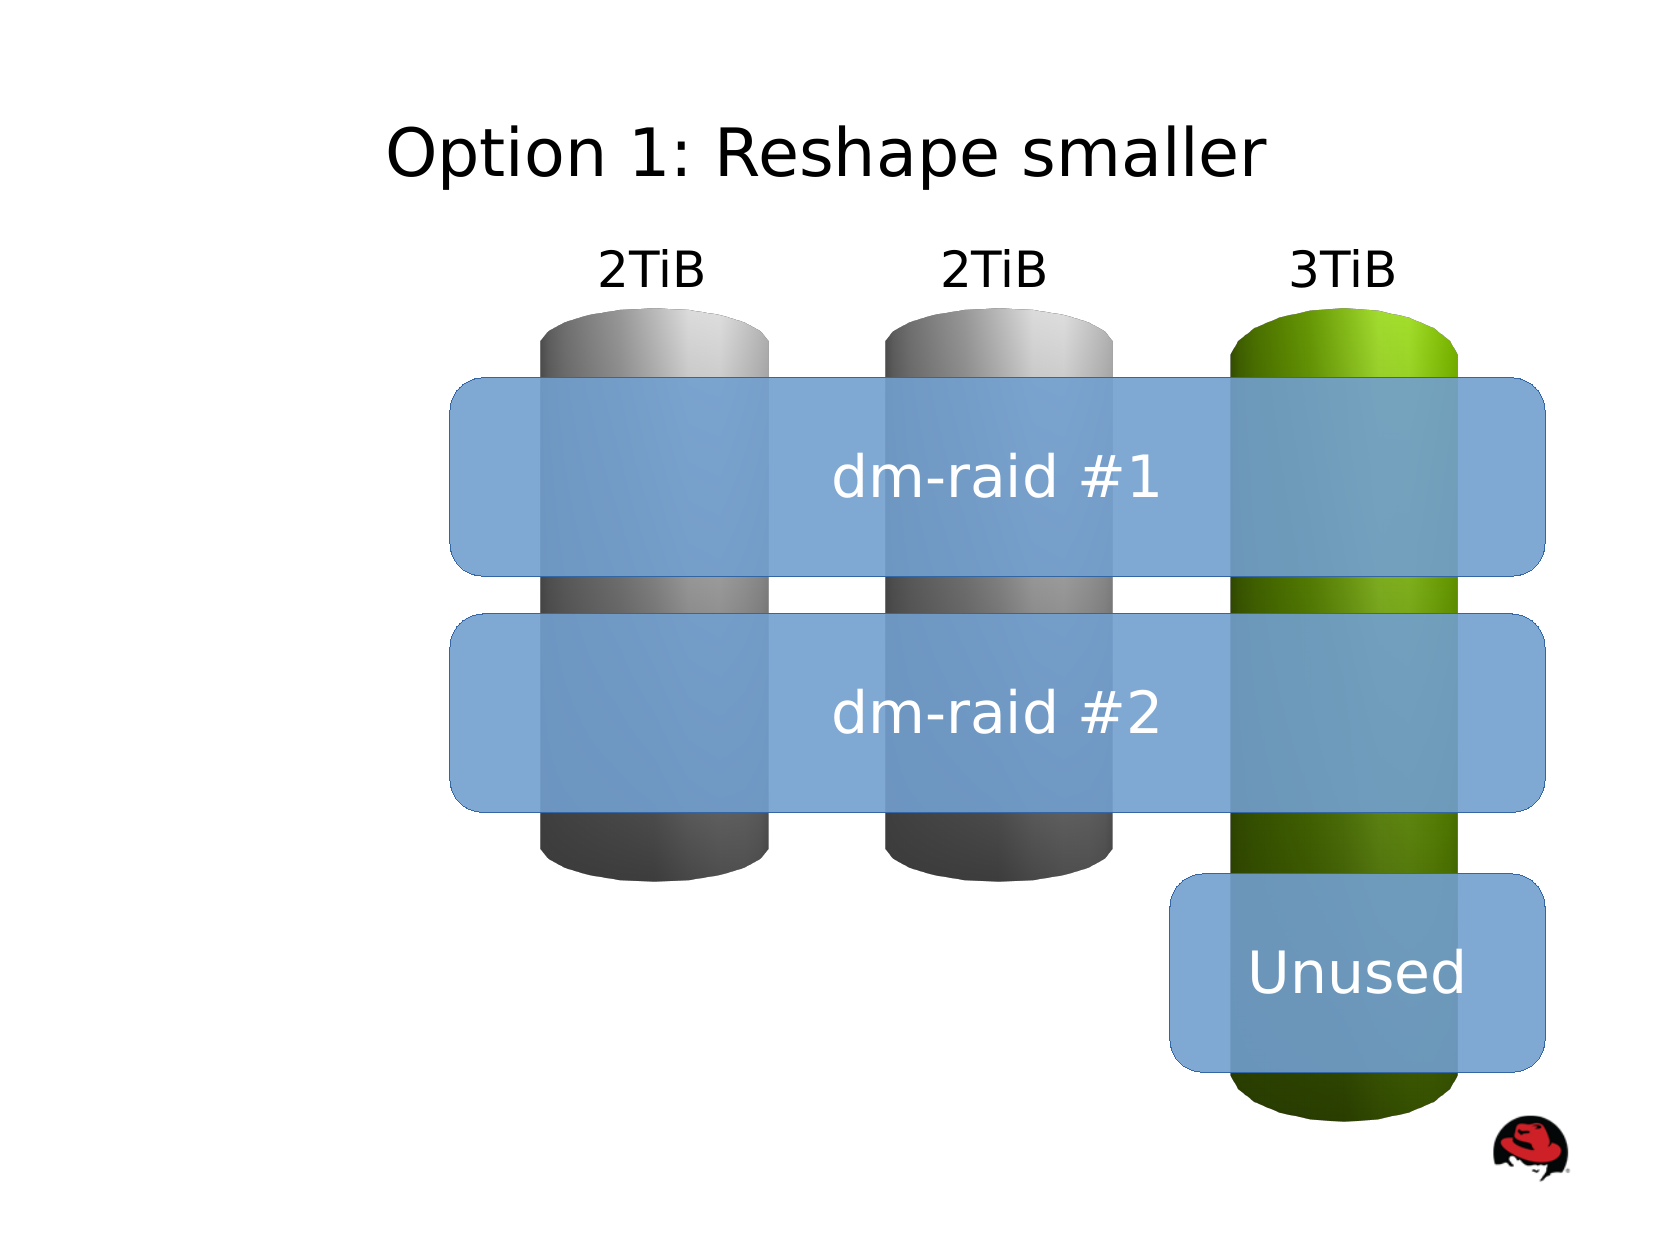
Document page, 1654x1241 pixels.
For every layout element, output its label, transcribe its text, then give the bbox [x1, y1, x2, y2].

text_box 2TiB [925, 234, 1064, 308]
text_box dm-raid #1 [449, 377, 1546, 577]
text_box dm-raid #2 [449, 613, 1546, 813]
picture [1492, 1113, 1576, 1191]
text_box 2TiB [582, 234, 722, 308]
title Option 1: Reshape smaller [82, 49, 1571, 257]
text_box Unused [1169, 873, 1546, 1073]
text_box 3TiB [1273, 234, 1413, 308]
